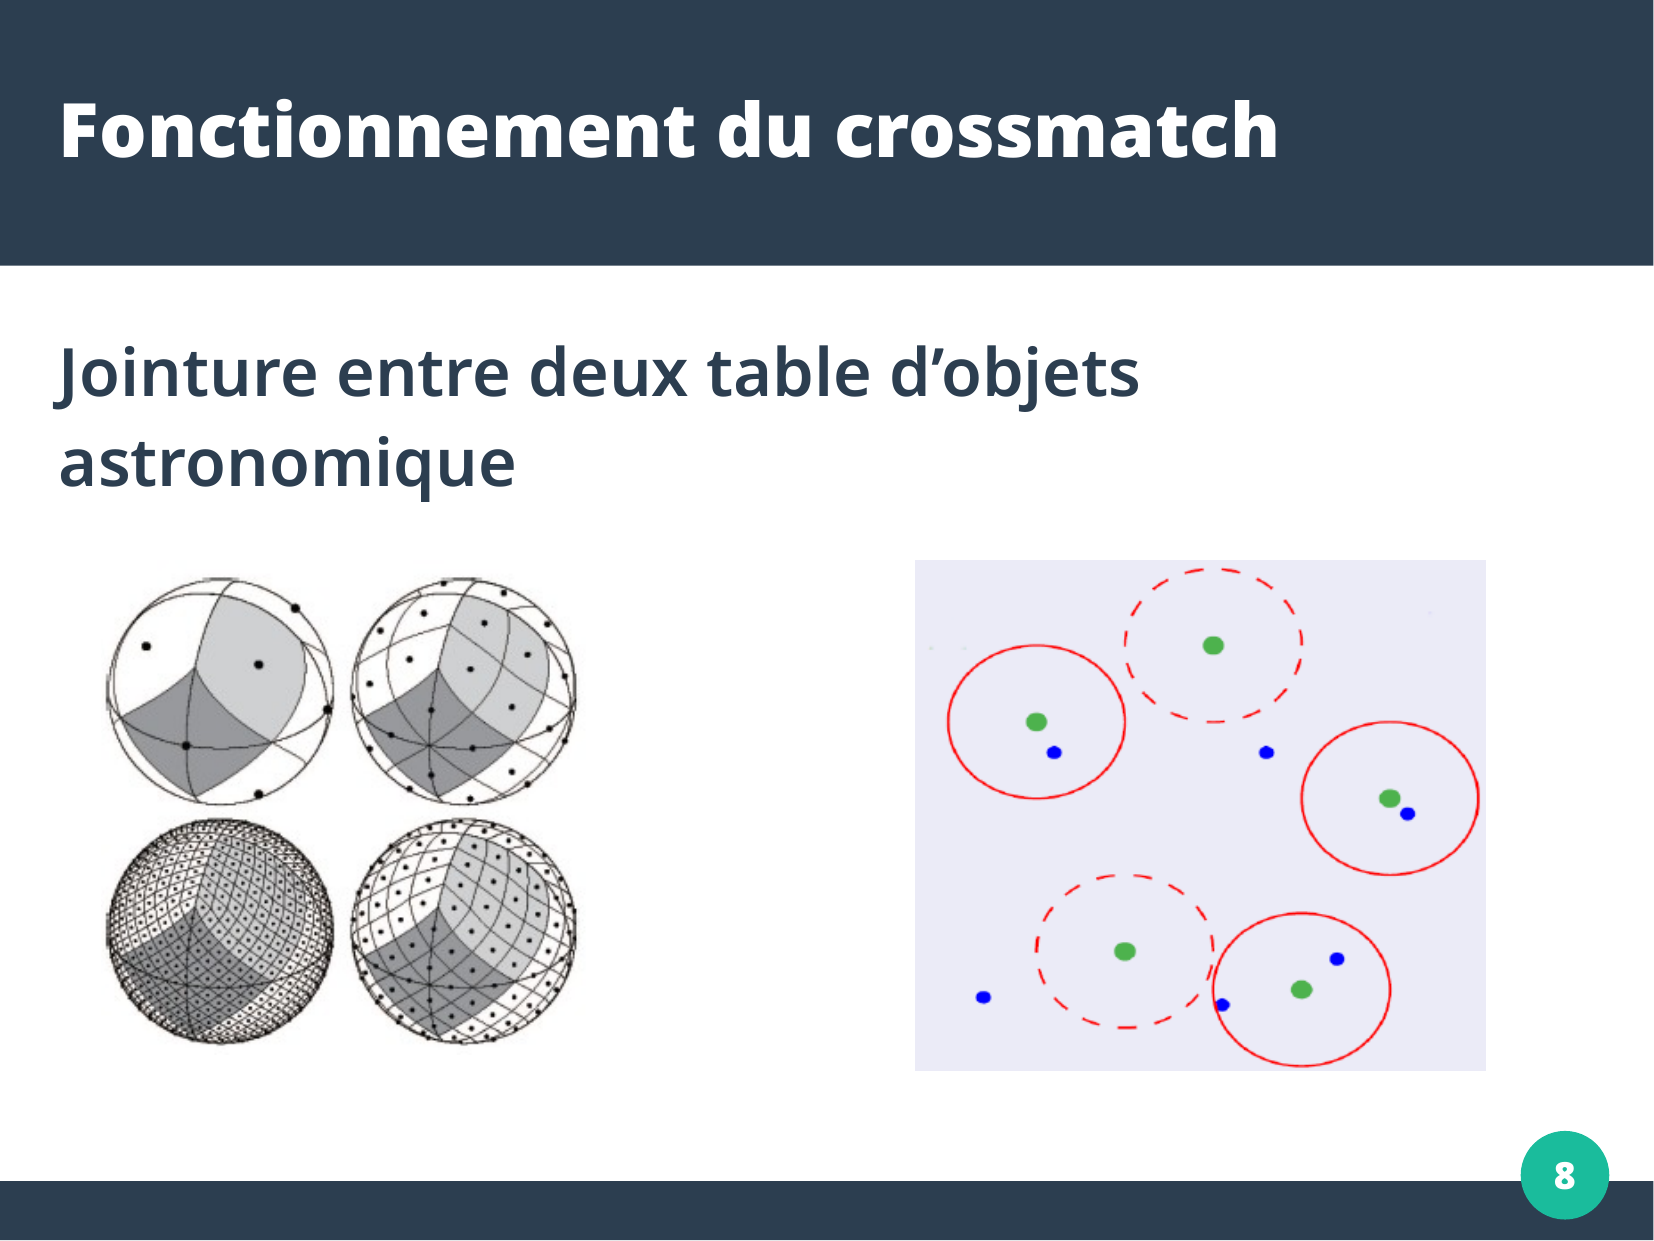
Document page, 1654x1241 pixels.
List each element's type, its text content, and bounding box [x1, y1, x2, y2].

picture [915, 560, 1486, 1071]
picture [101, 560, 591, 1056]
title Fonctionnement du crossmatch [59, 49, 1595, 207]
list Jointure entre deux table d’objets astronomique [59, 324, 1595, 1152]
